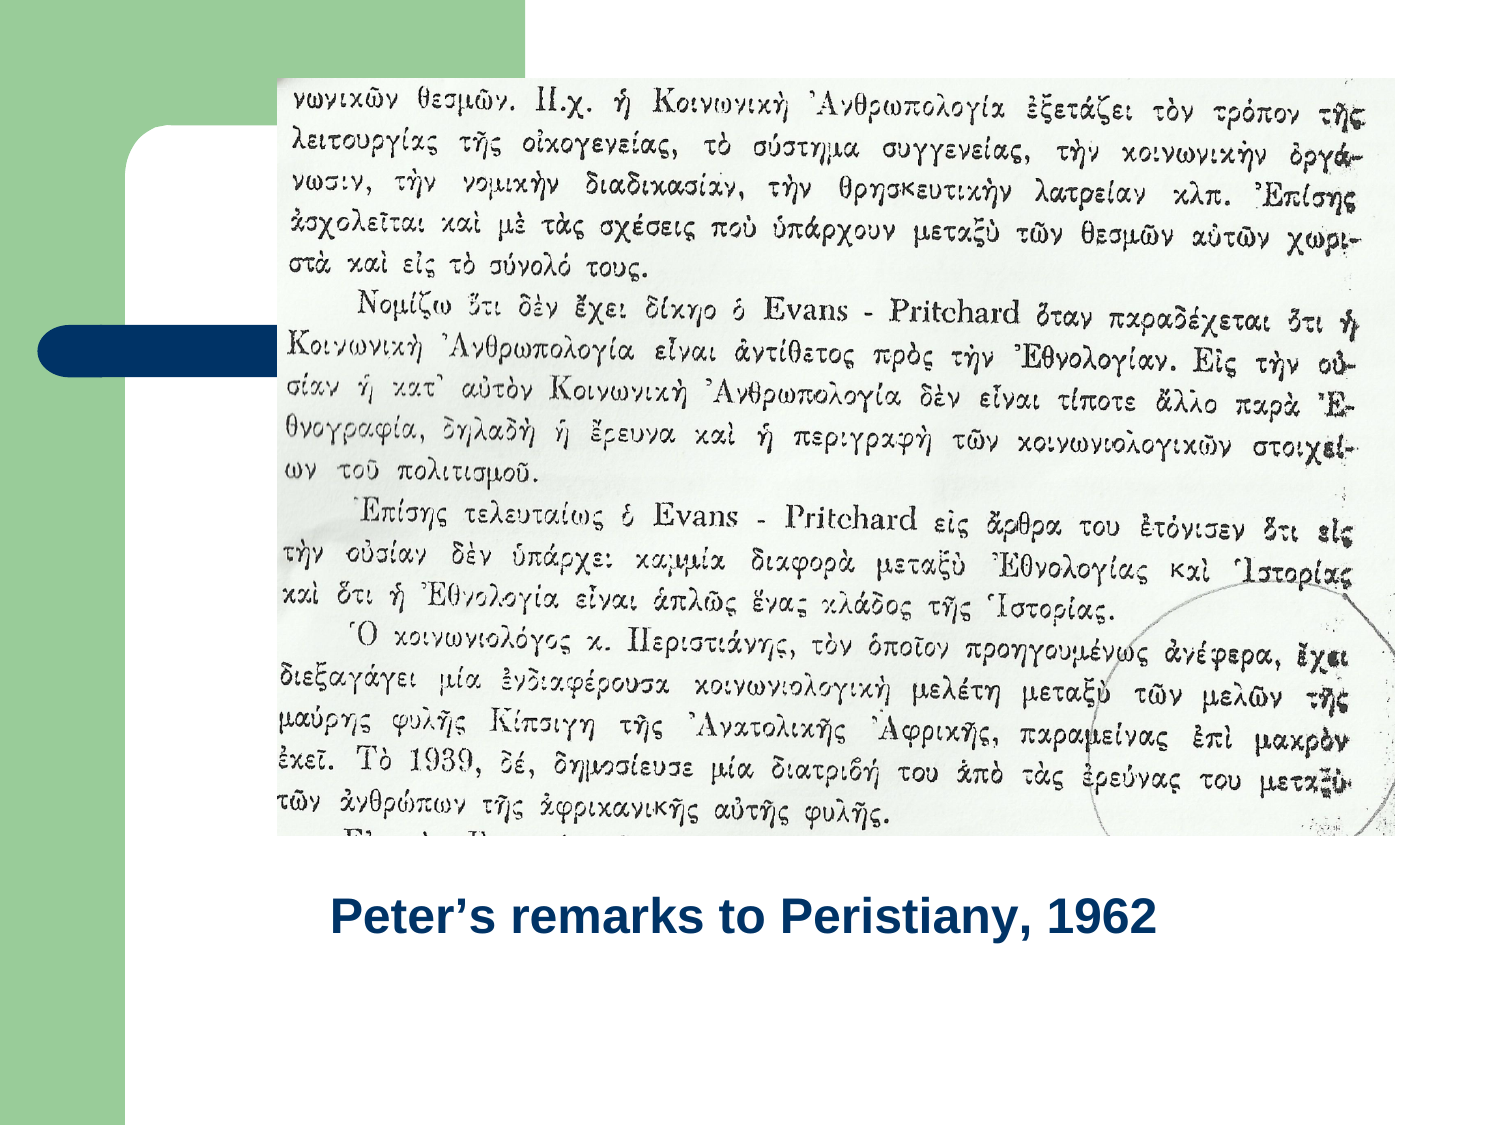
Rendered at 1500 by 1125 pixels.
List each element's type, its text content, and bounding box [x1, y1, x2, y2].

text_box [277, 78, 1395, 836]
list Peter’s remarks to Peristiany, 1962 [294, 880, 1195, 1013]
